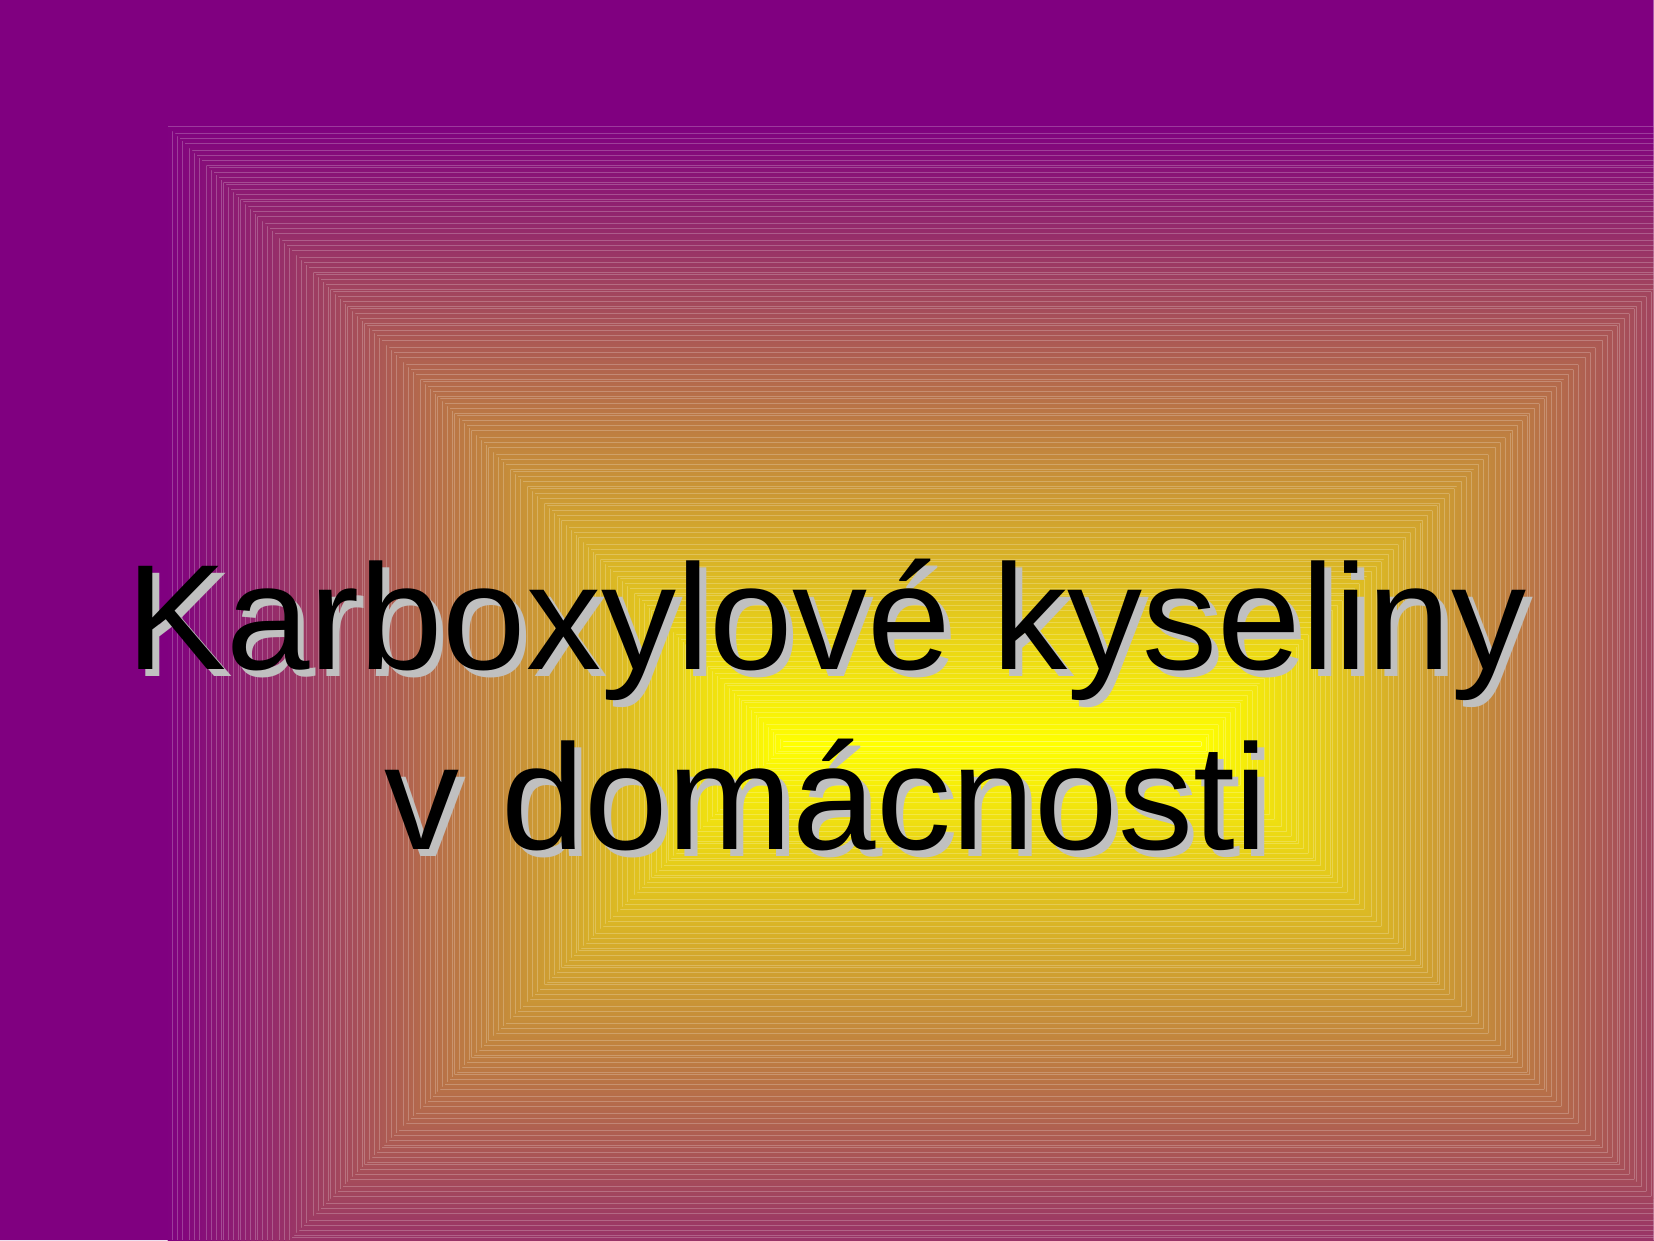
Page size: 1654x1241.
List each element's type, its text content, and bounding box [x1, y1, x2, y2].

subtitle Karboxylové kyseliny v domácnosti [82, 290, 1571, 1109]
